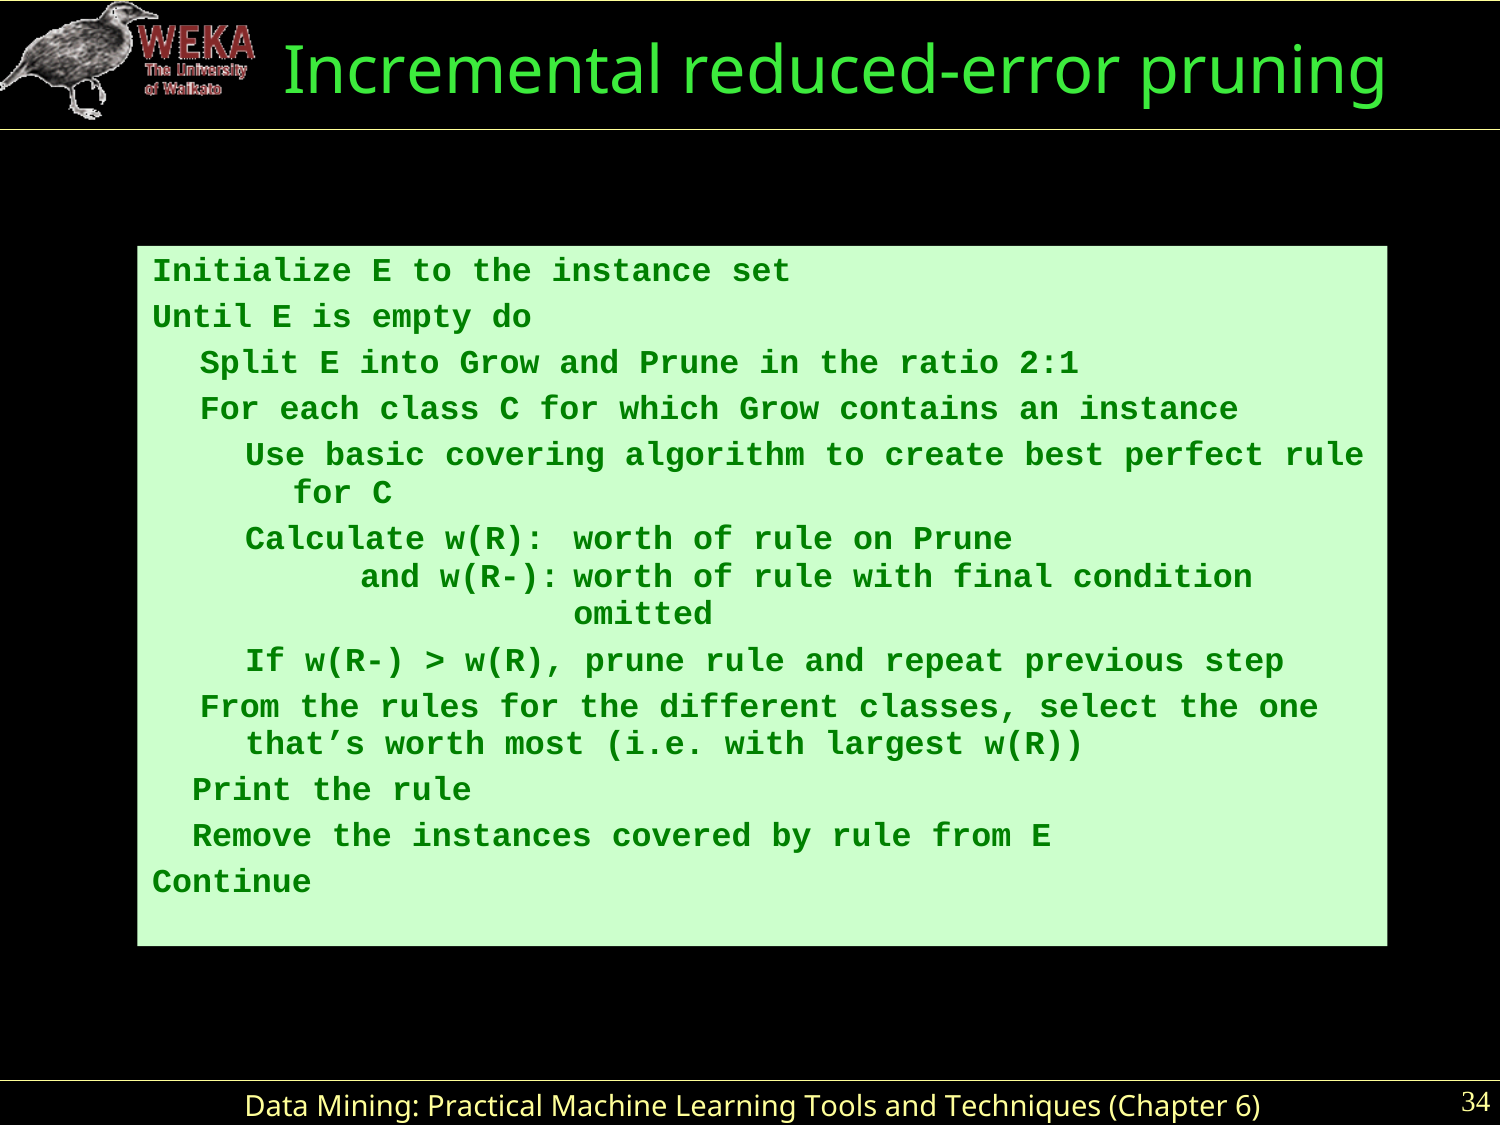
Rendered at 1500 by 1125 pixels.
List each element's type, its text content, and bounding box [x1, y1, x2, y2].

text_box Initialize E to the instance set Until E is empty do Split E into Grow and Prune in the ratio 2:1 For each class C for which Grow contains an instance Use basic covering algorithm to create best perfect rule for C Calculate w(R): worth of rule on Prune and w(R-): worth of rule with final condition omitted If w(R-) > w(R), prune rule and repeat previous step From the rules for the different classes, select the one that’s worth most (i.e. with largest w(R)) Print the rule Remove the instances covered by rule from E Continue [137, 245, 1388, 947]
title Incremental reduced-error pruning [268, 0, 1500, 148]
picture [0, 1, 266, 129]
